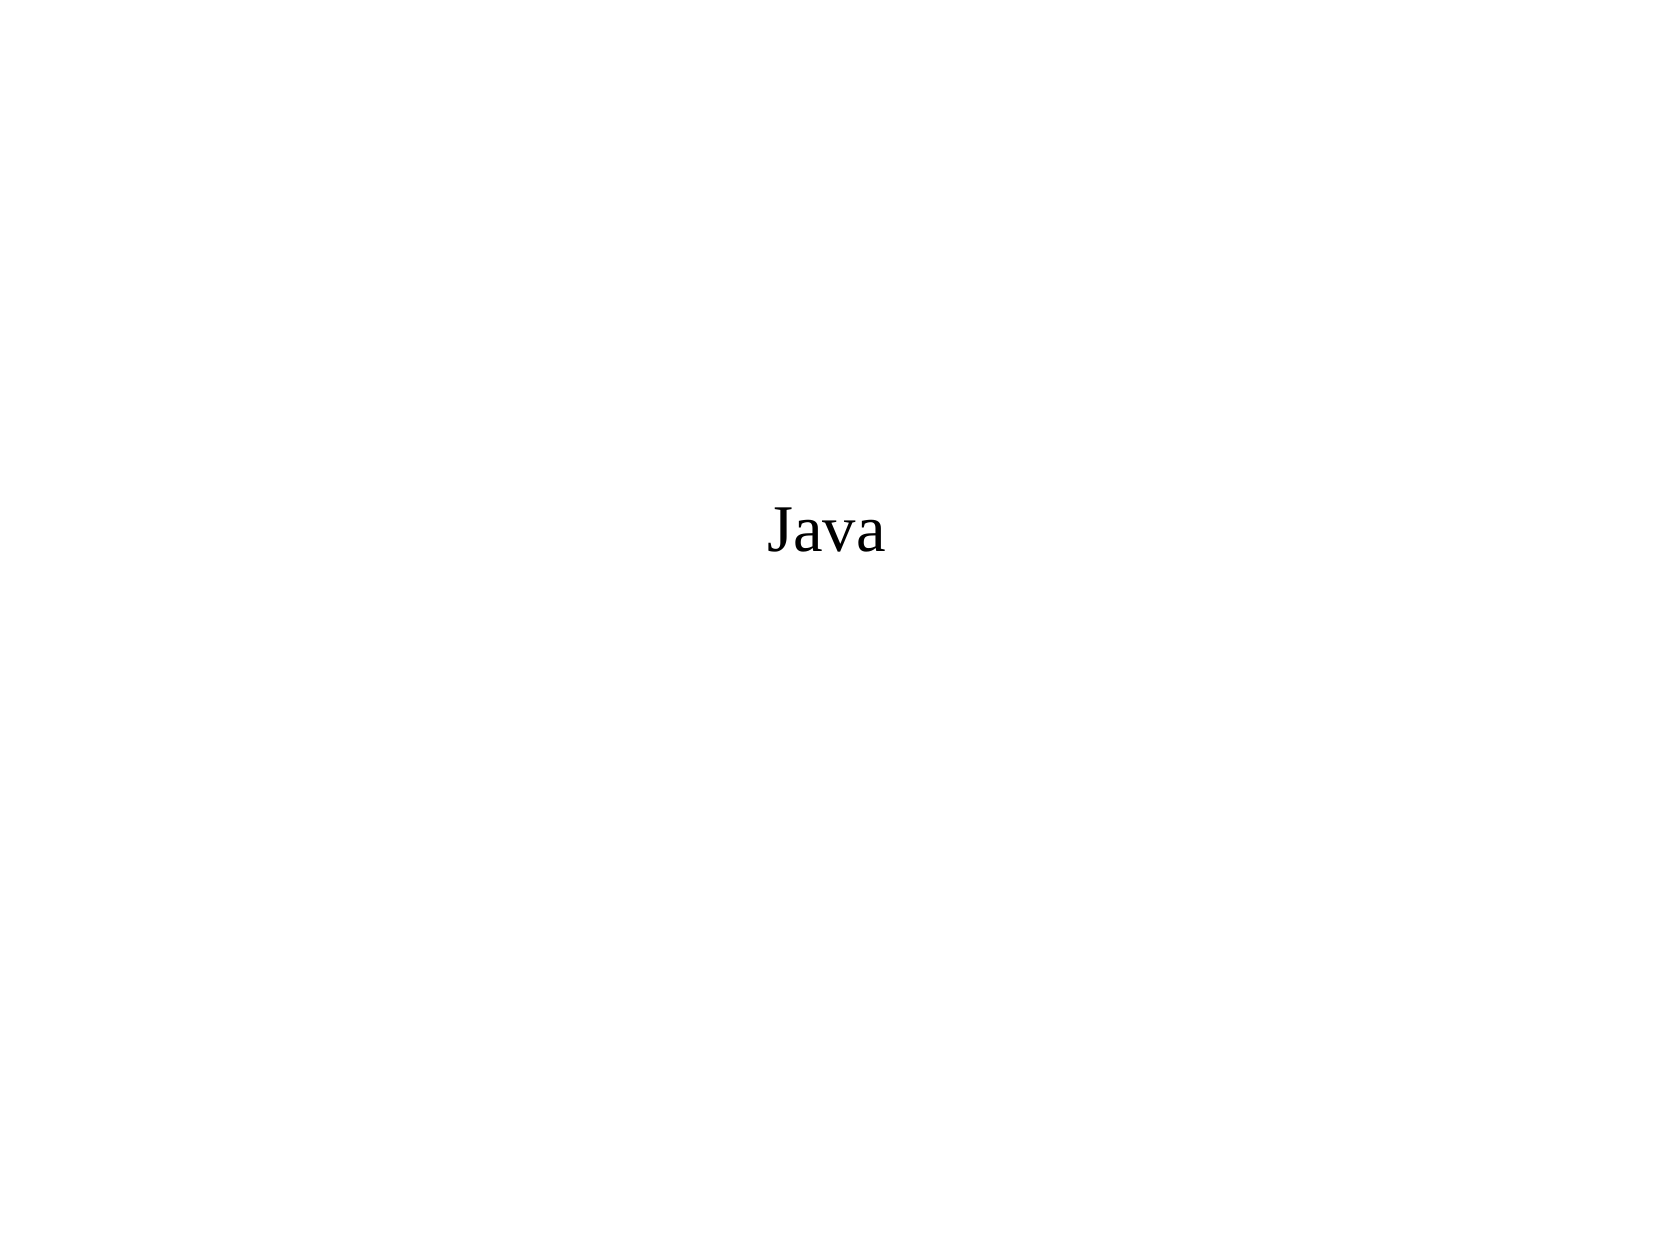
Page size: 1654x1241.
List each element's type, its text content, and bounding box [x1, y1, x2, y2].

subtitle Java [82, 49, 1571, 1010]
